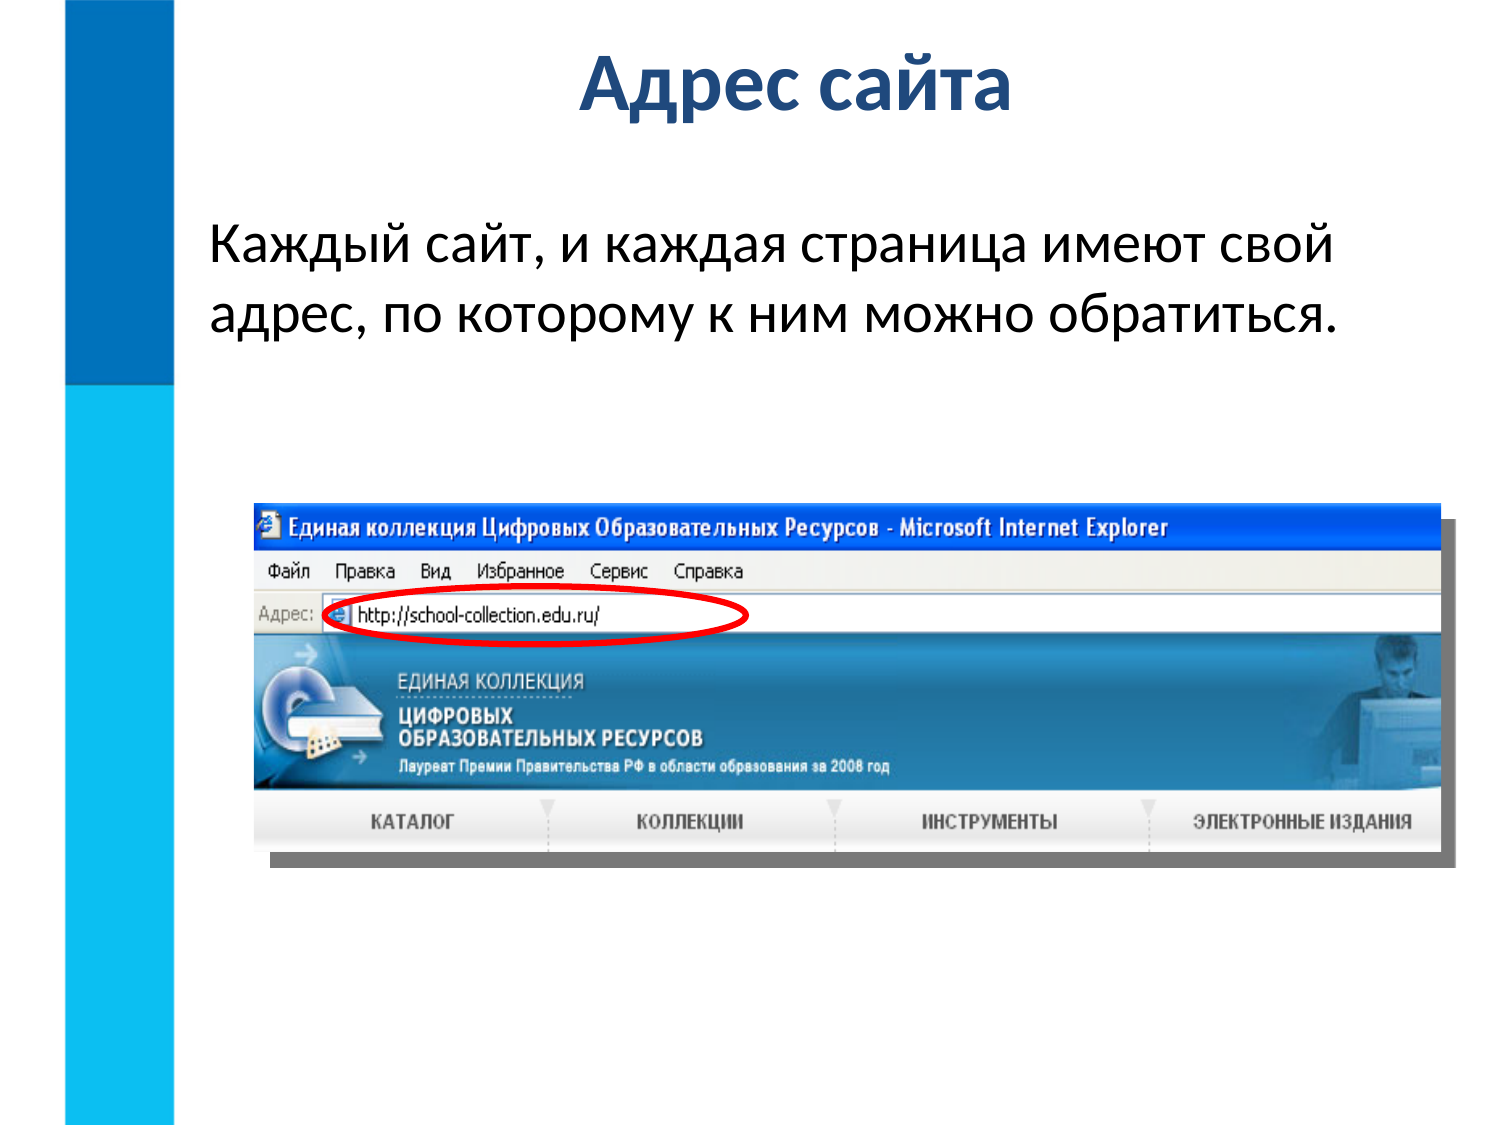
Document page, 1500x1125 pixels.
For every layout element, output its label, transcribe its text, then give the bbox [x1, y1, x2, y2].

picture [0, 0, 1500, 1125]
text_box Адрес сайта [159, 0, 1435, 172]
text_box Каждый сайт, и каждая страница имеют свой адрес, по которому к ним можно обратиться. [194, 196, 1449, 1029]
